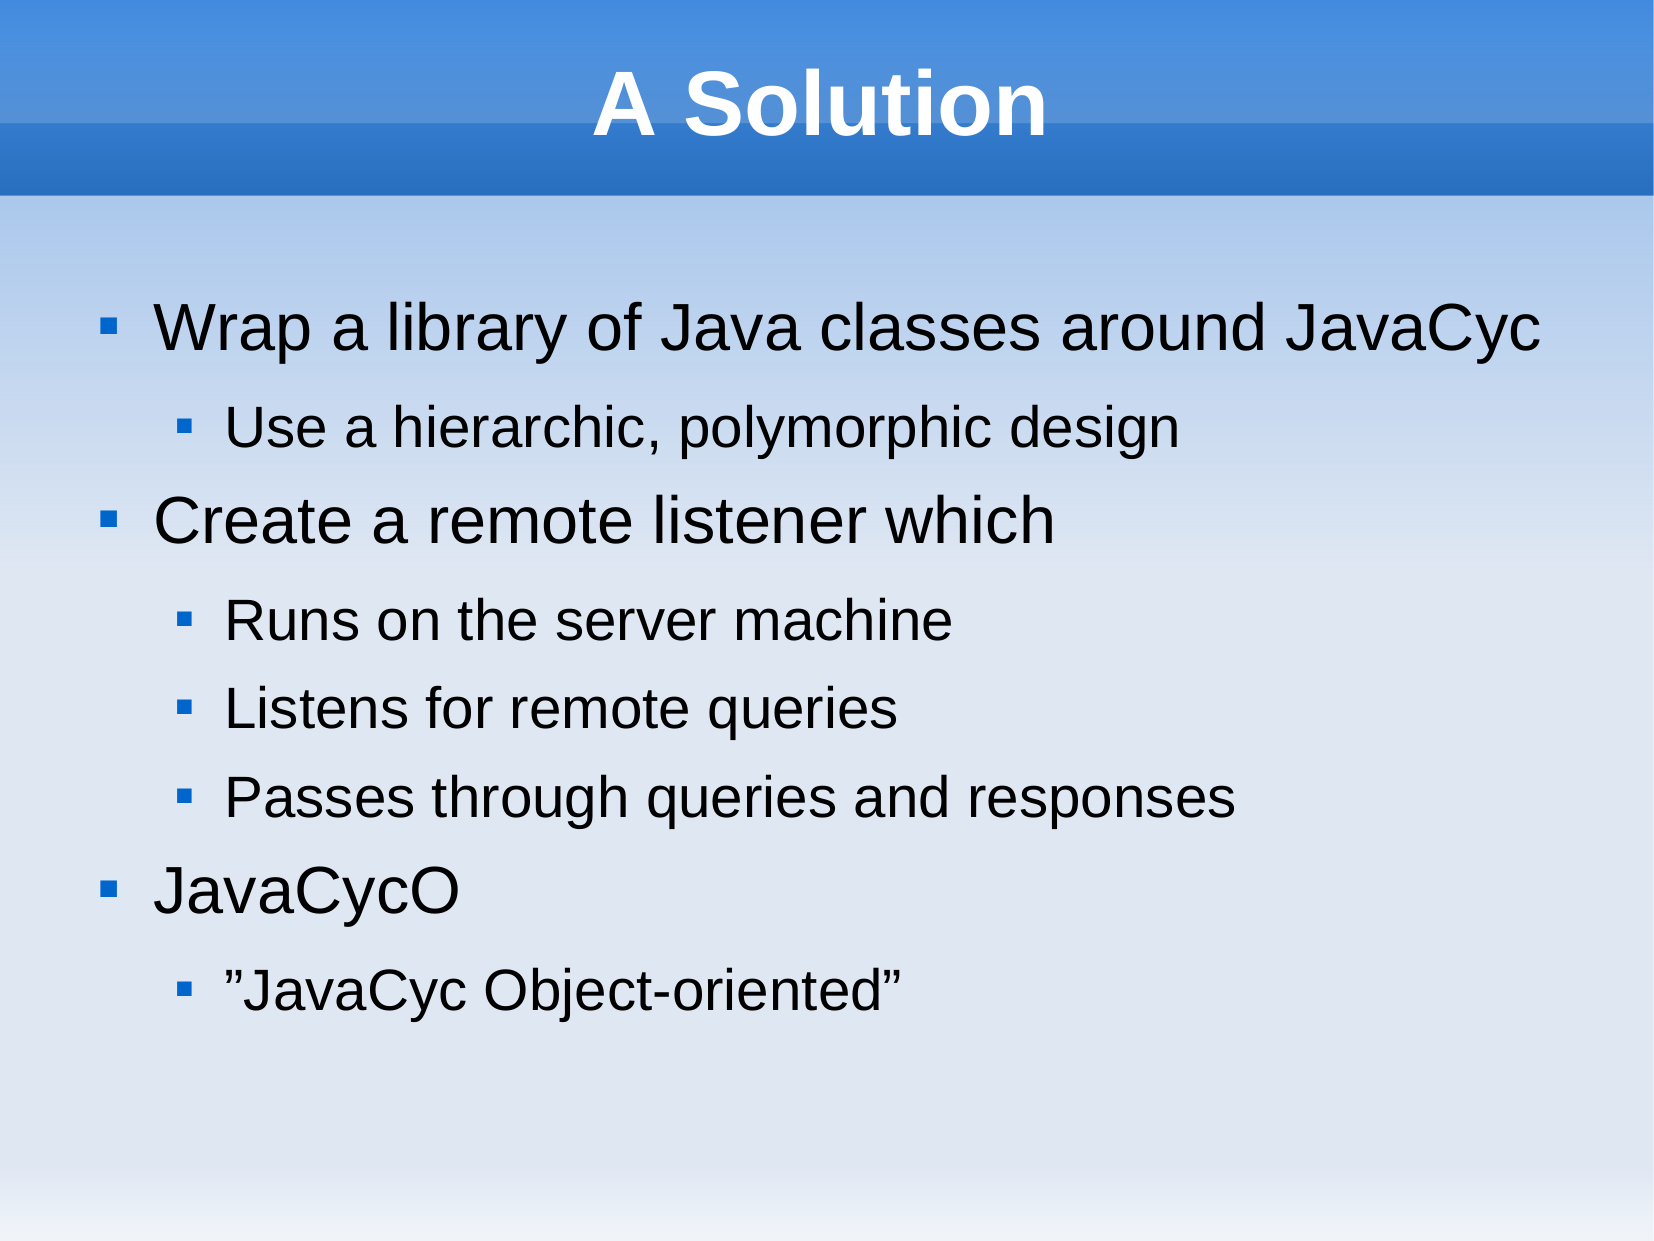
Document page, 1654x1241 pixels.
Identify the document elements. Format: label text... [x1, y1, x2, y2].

list Wrap a library of Java classes around JavaCyc Use a hierarchic, polymorphic design Create a remote listener which Runs on the server machine Listens for remote queries Passes through queries and responses JavaCycO ”JavaCyc Object-oriented” [82, 290, 1571, 1094]
title A Solution [76, 7, 1565, 200]
picture [0, 0, 1654, 1241]
